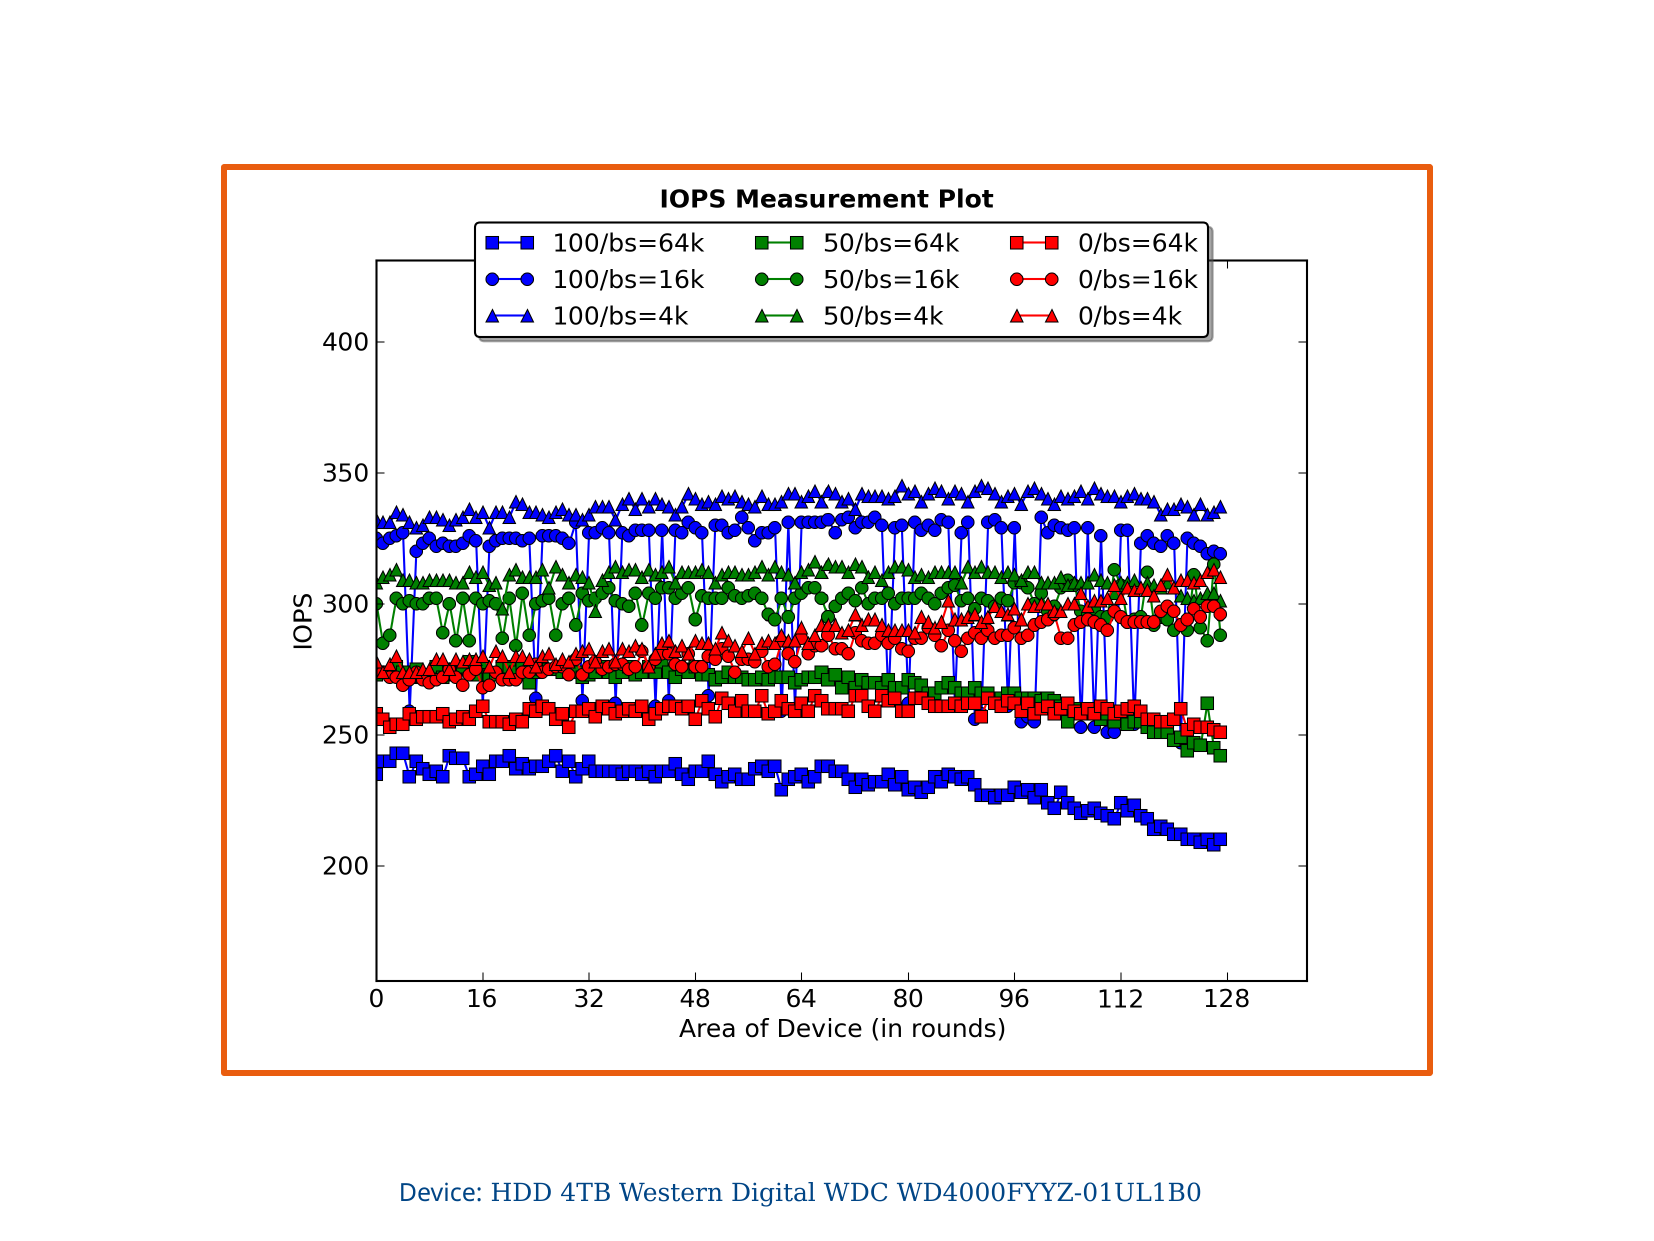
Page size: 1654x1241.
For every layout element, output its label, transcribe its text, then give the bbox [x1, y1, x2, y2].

text_box Device: HDD 4TB Western Digital WDC WD4000FYYZ-01UL1B0 [384, 1166, 1270, 1224]
picture [226, 170, 1427, 1071]
